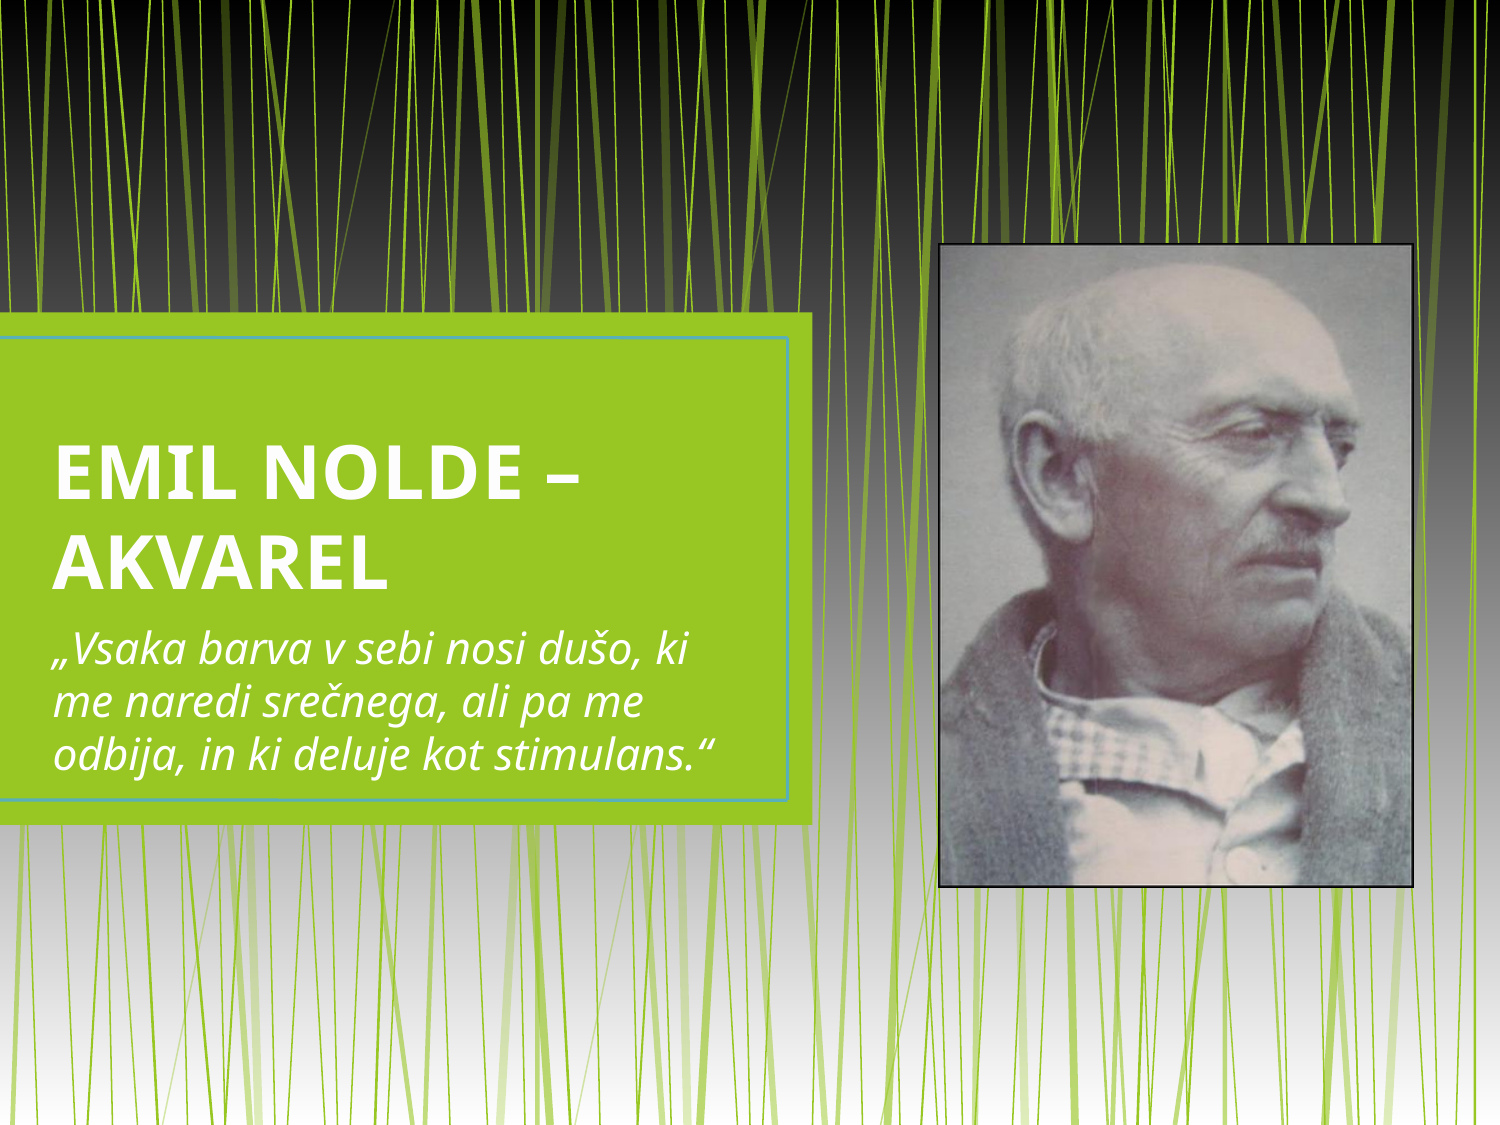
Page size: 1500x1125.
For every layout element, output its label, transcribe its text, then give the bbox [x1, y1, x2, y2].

title EMIL NOLDE – AKVAREL [37, 349, 763, 612]
subtitle „Vsaka barva v sebi nosi dušo, ki me naredi srečnega, ali pa me odbija, in ki deluje kot stimulans.“ [37, 612, 763, 788]
picture [938, 243, 1414, 888]
